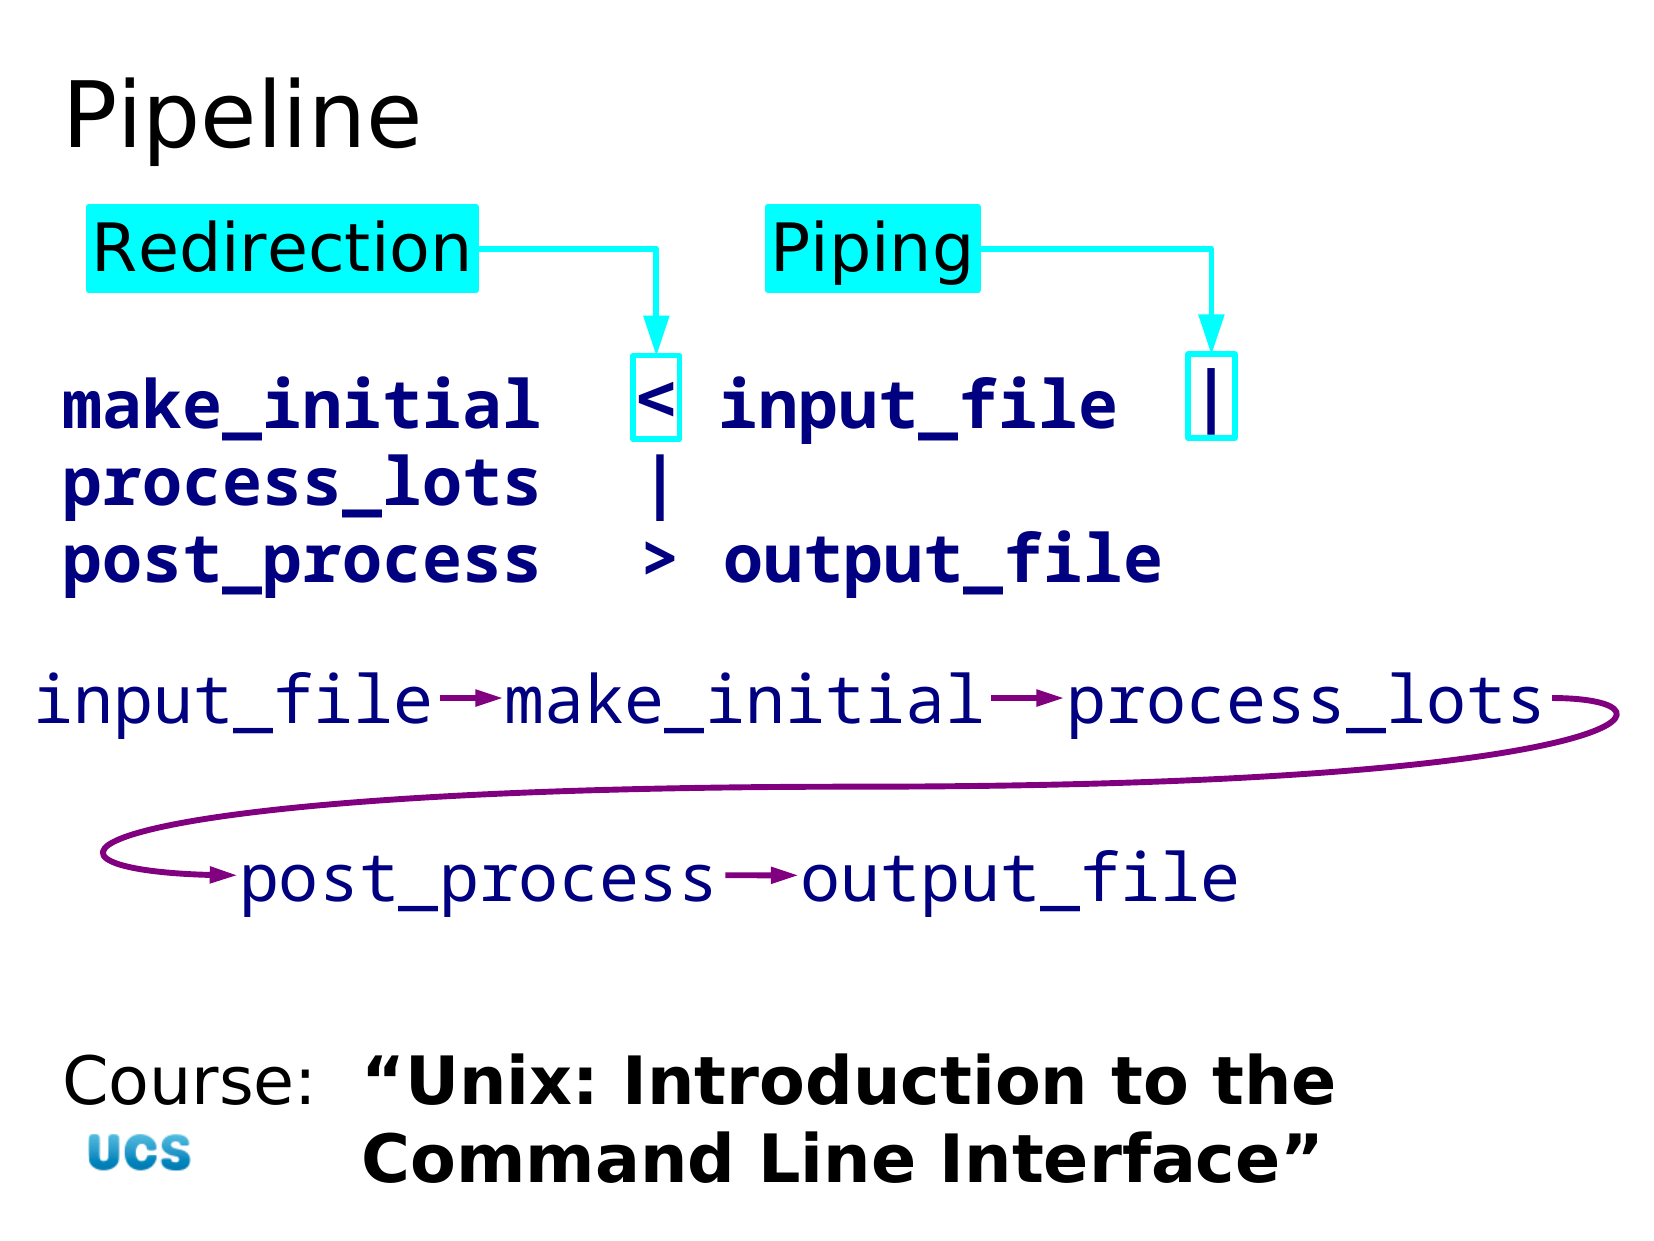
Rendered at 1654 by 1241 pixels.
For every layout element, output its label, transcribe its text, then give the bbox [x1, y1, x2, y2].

text_box < [633, 355, 680, 440]
text_box post_process [59, 507, 549, 592]
text_box input_file [716, 354, 1125, 439]
text_box Pipeline [59, 59, 427, 173]
text_box output_file [720, 507, 1170, 592]
text_box make_initial [59, 354, 549, 431]
text_box | [1188, 354, 1235, 439]
text_box input_file [31, 649, 440, 734]
text_box | [637, 431, 685, 507]
text_box process_lots [1062, 649, 1553, 734]
text_box Course: “Unix: Introduction to the Command Line Interface” [59, 1039, 1342, 1201]
text_box post_process [236, 826, 726, 911]
text_box > [637, 507, 685, 592]
text_box output_file [797, 826, 1247, 911]
text_box Piping [767, 206, 978, 291]
text_box process_lots [59, 431, 549, 507]
text_box Redirection [88, 206, 476, 291]
text_box make_initial [501, 649, 992, 734]
